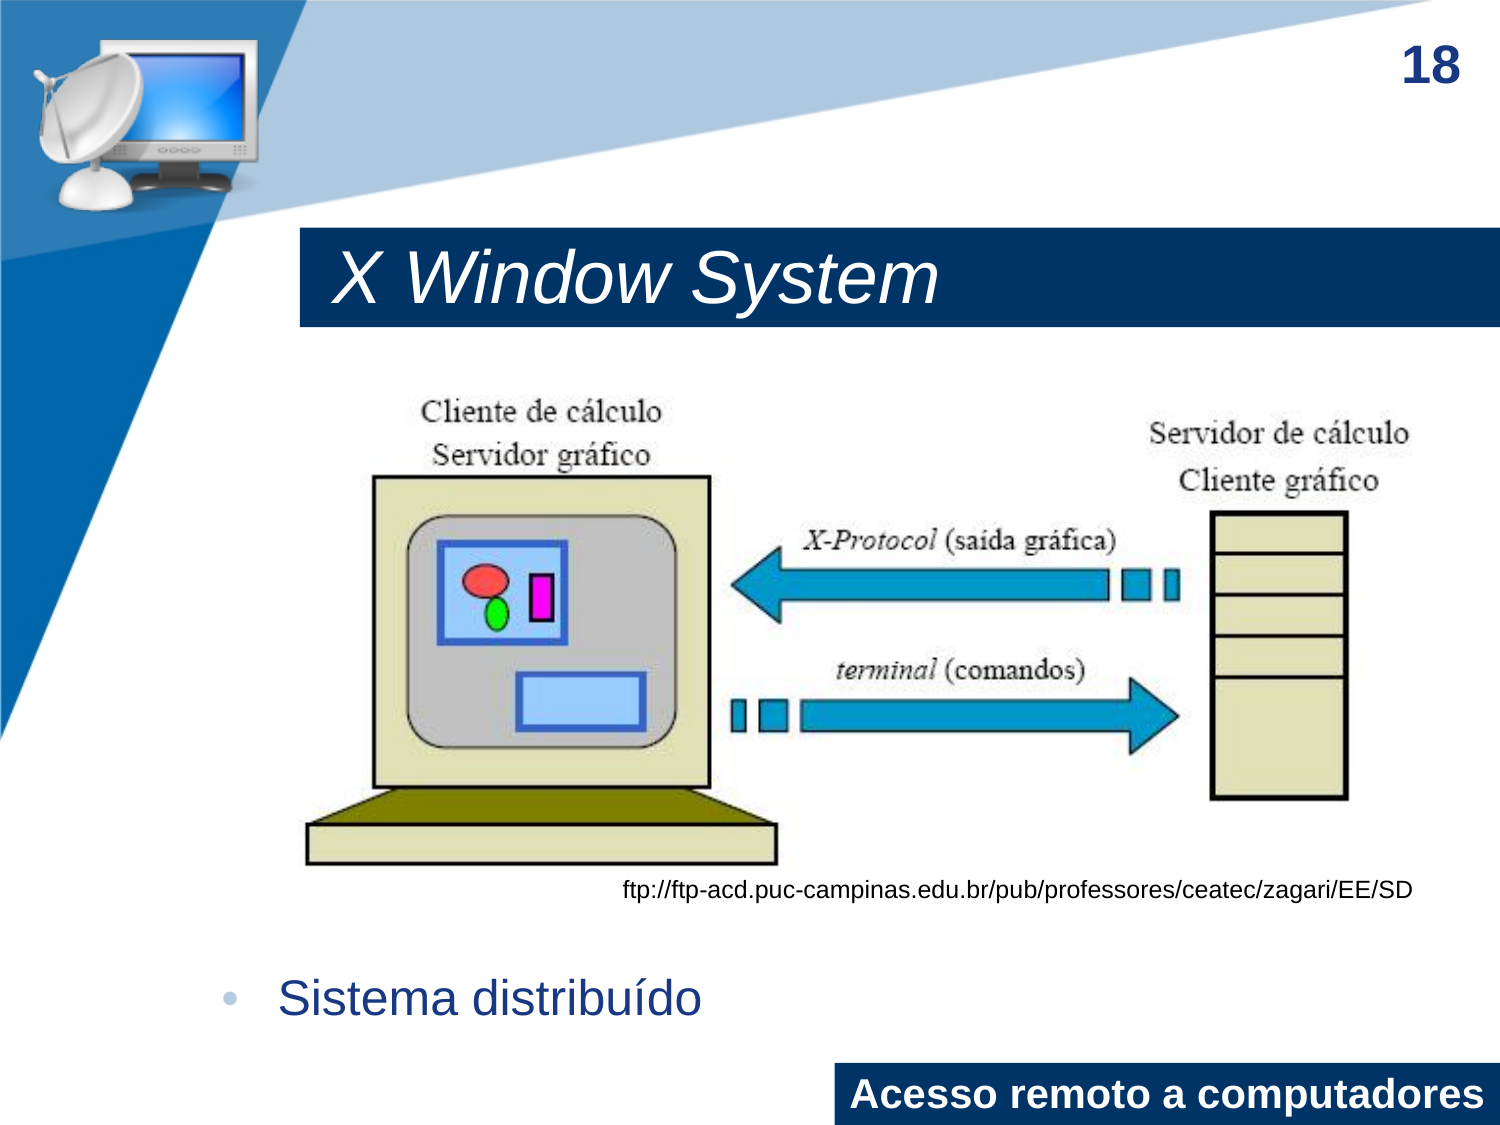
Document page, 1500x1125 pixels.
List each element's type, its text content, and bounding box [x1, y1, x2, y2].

title X Window System [299, 227, 1500, 328]
text_box ftp://ftp-acd.puc-campinas.edu.br/pub/professores/ceatec/zagari/EE/SD [561, 868, 1477, 911]
picture [298, 395, 1418, 876]
picture [0, 0, 1500, 842]
list Sistema distribuído [206, 962, 1472, 1034]
